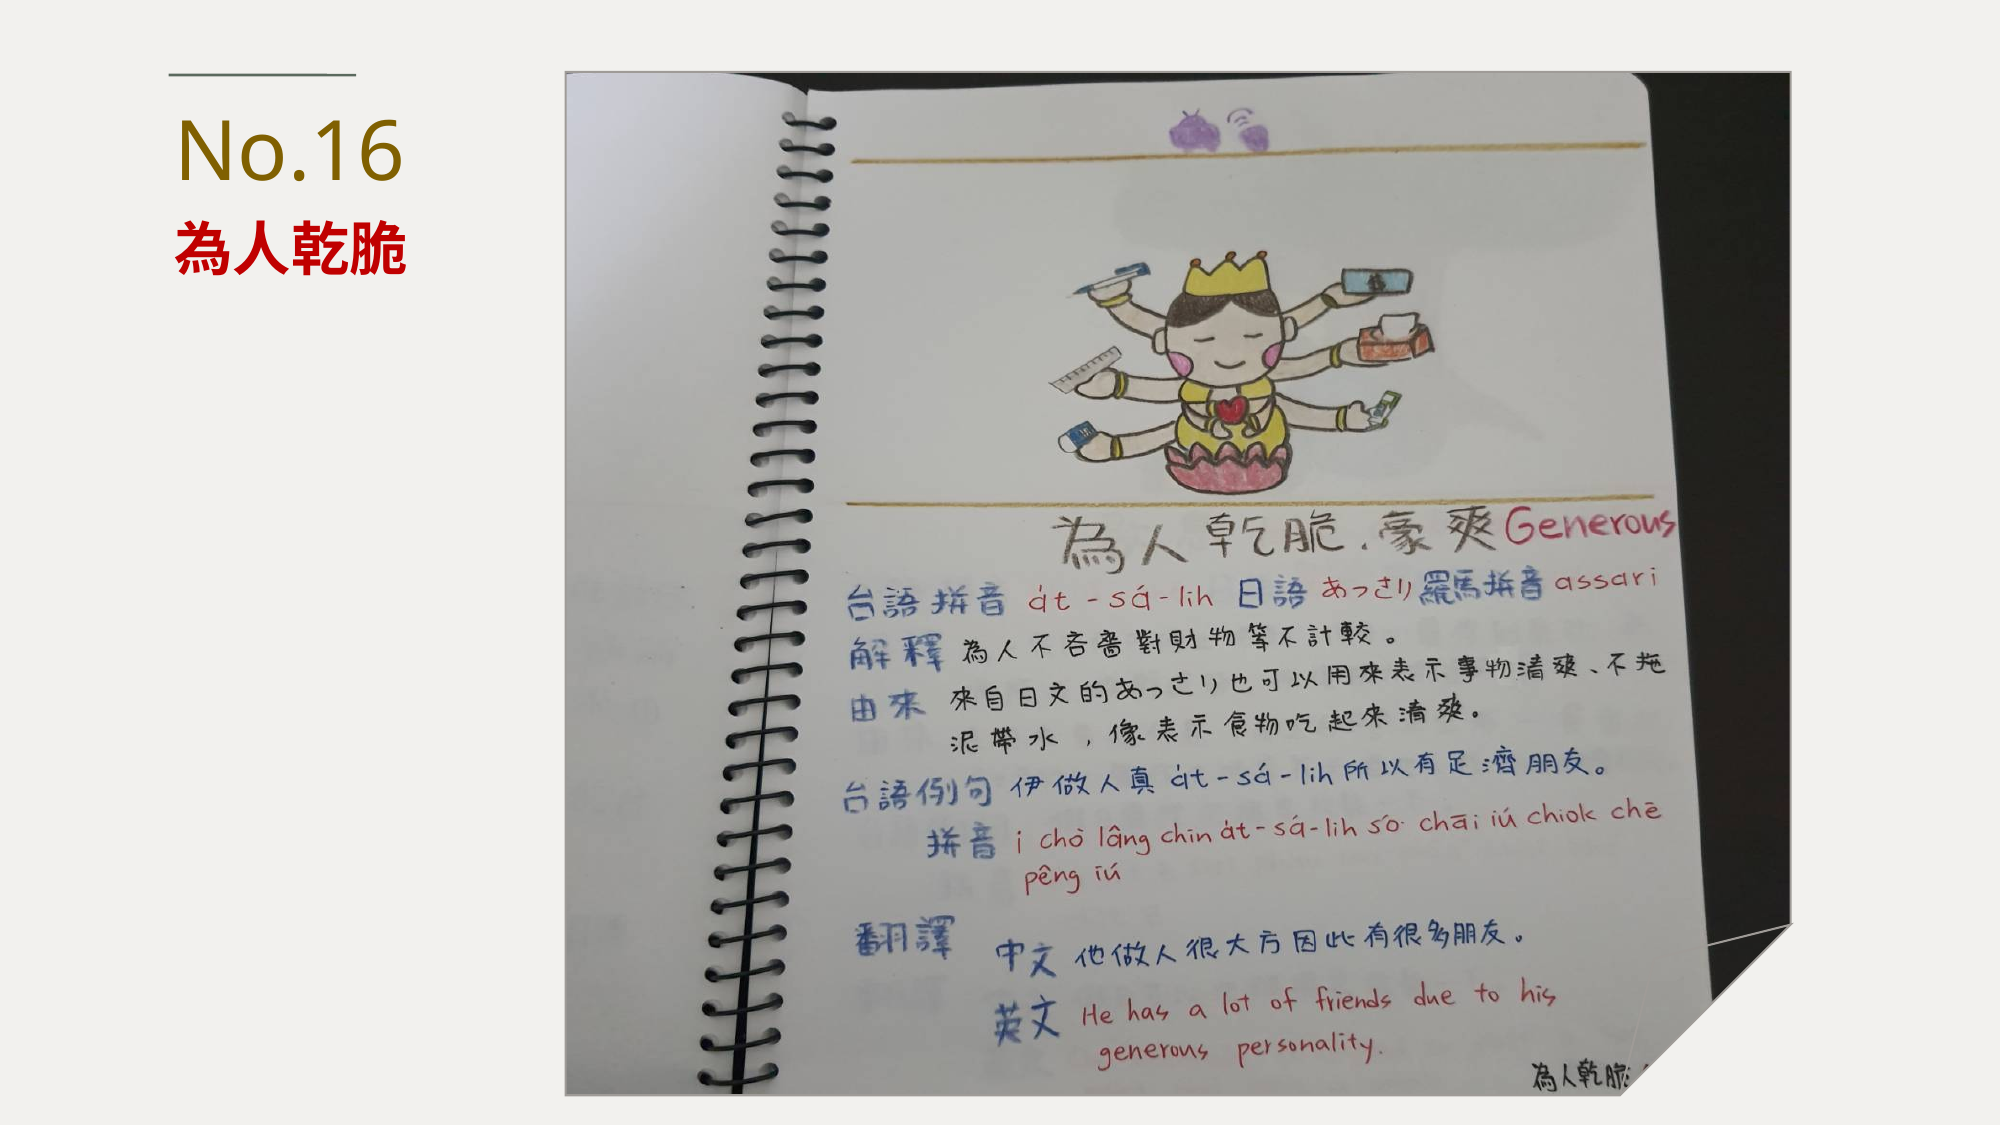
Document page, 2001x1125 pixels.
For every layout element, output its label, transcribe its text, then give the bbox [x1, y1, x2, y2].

text_box 為人乾脆 [159, 204, 469, 290]
text_box No.16 [159, 90, 524, 205]
text_box [565, 71, 1791, 1096]
